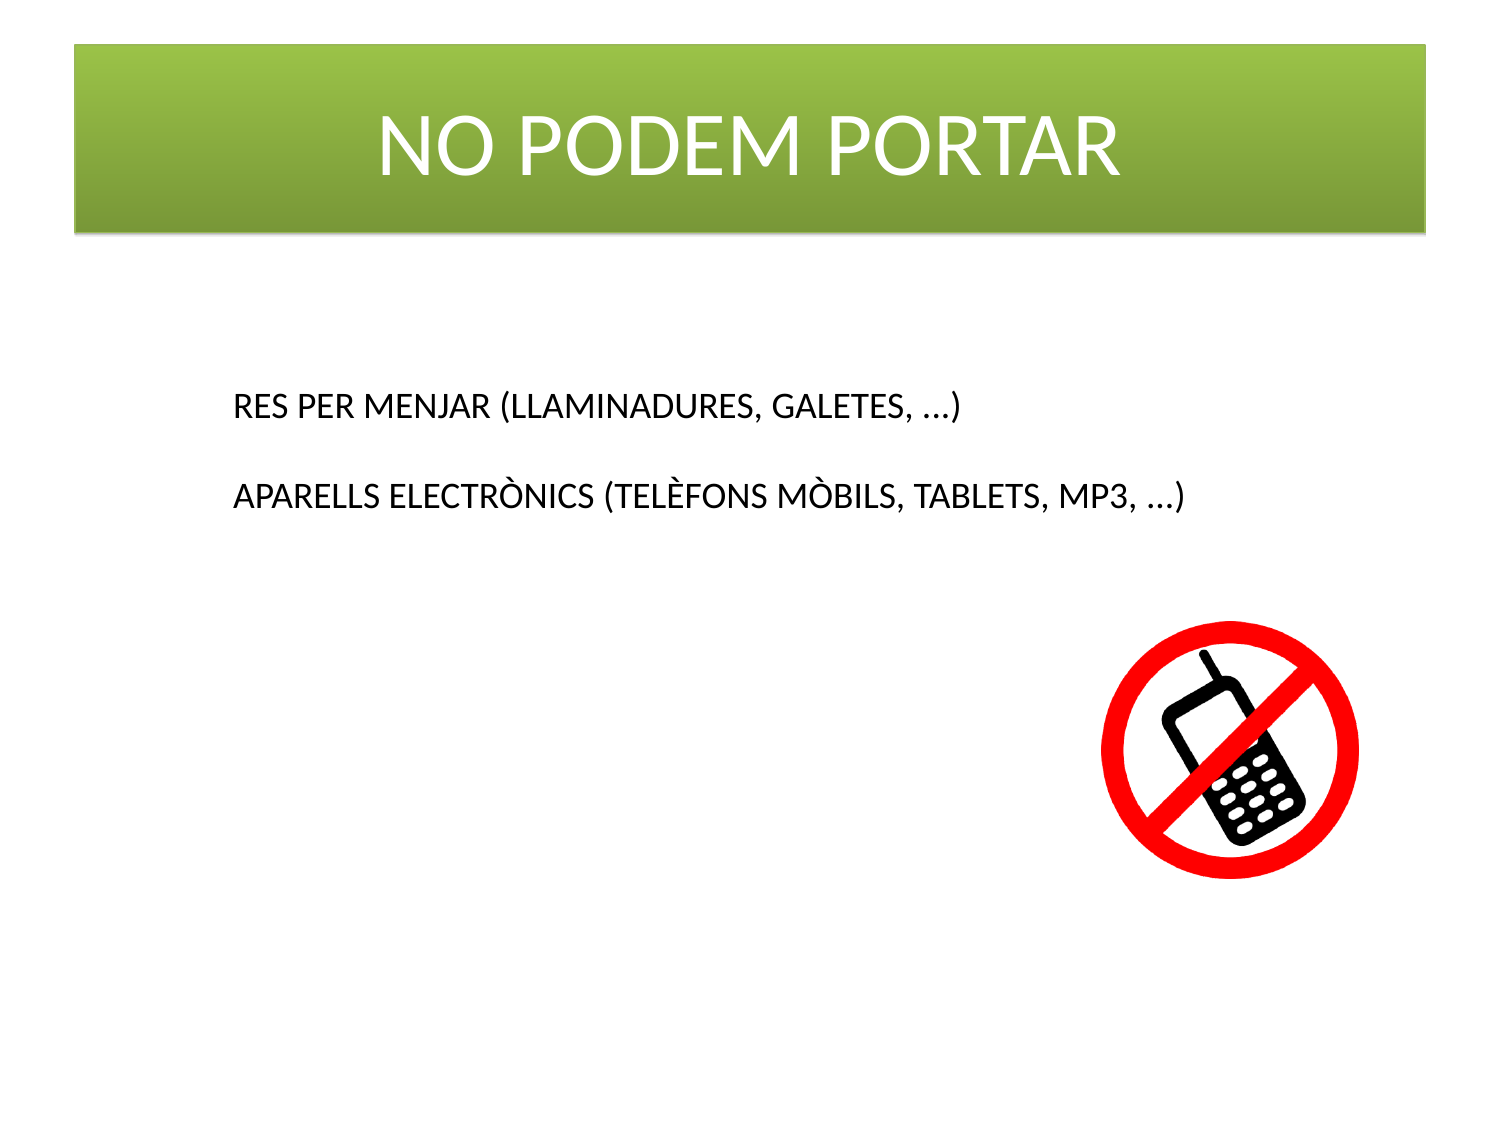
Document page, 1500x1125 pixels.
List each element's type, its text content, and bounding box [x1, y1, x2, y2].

picture [1101, 621, 1359, 879]
text_box RES PER MENJAR (LLAMINADURES, GALETES, ...) APARELLS ELECTRÒNICS (TELÈFONS MÒBILS, TABLETS, MP3, ...) [218, 373, 1335, 704]
text_box NO PODEM PORTAR [75, 45, 1425, 233]
